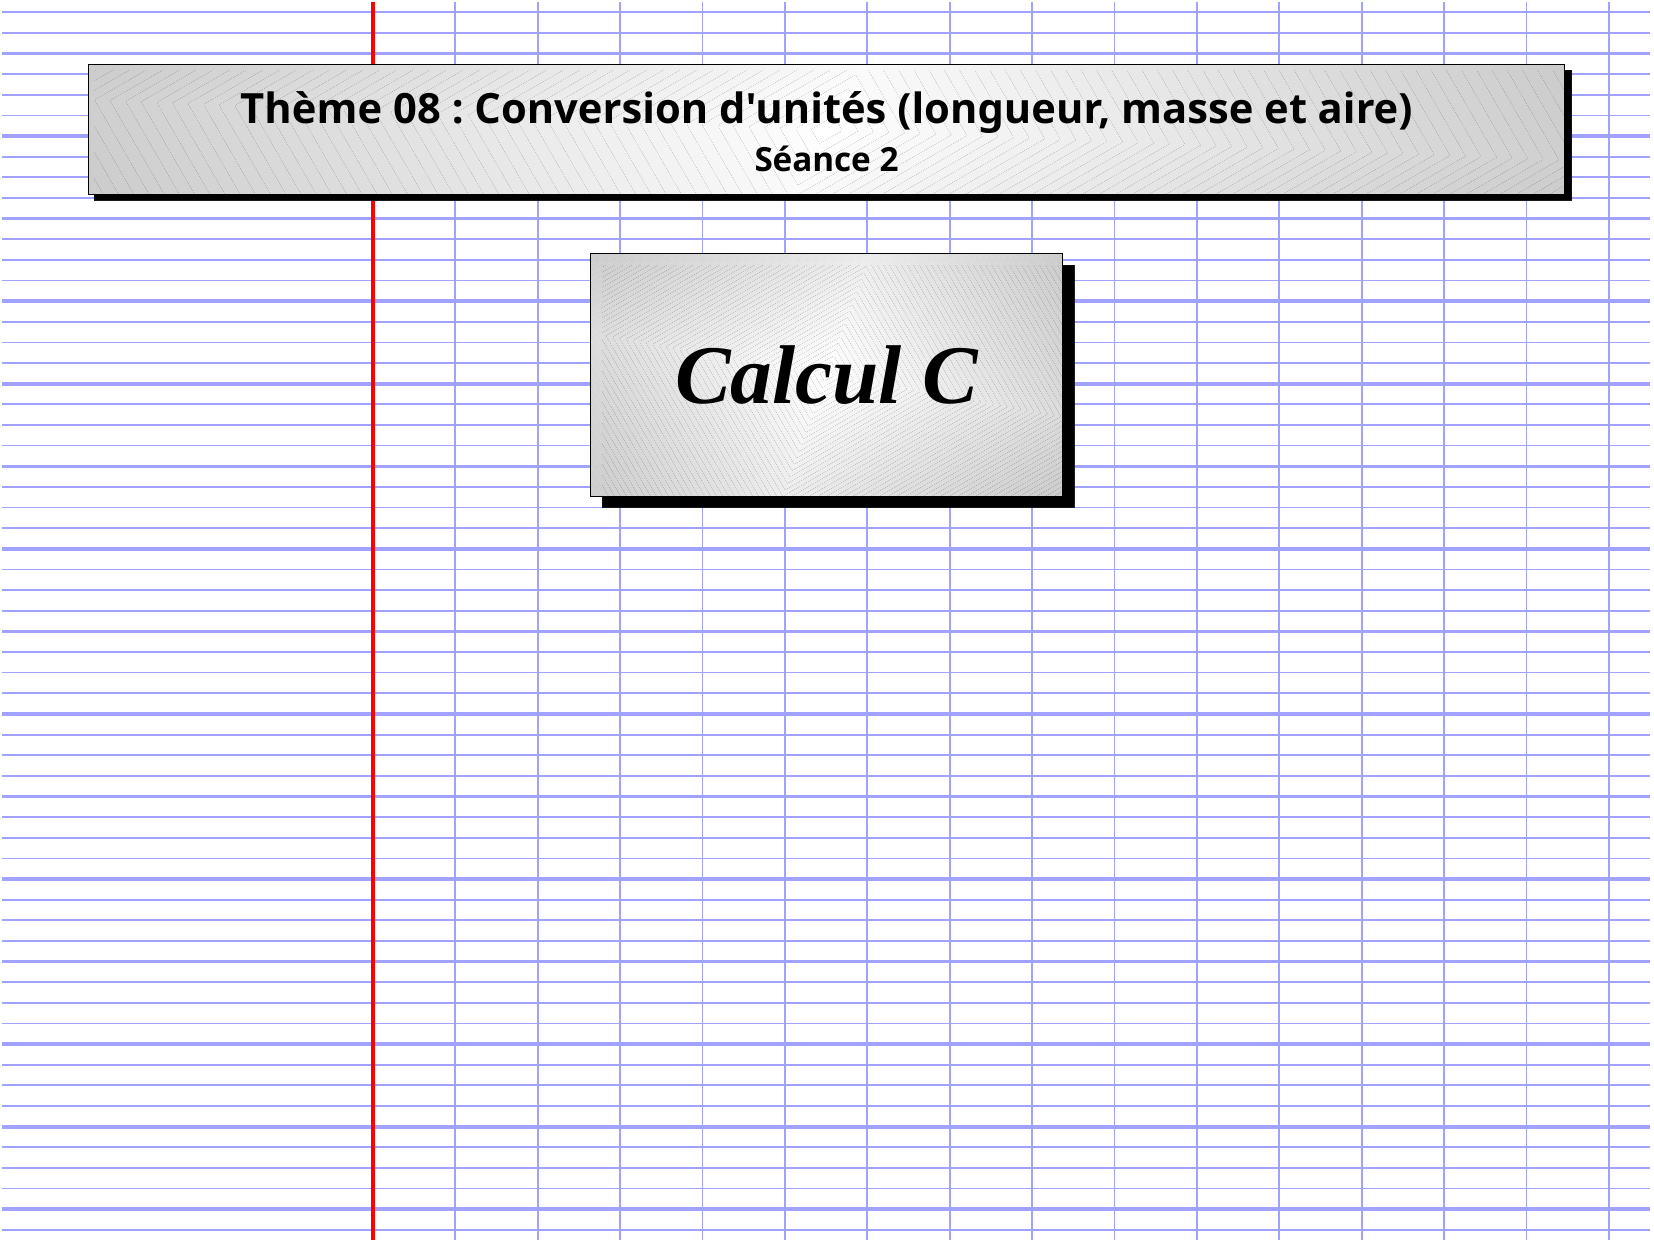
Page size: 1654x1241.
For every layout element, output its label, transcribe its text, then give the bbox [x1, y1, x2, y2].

text_box Calcul C [590, 253, 1063, 497]
picture [0, 0, 1654, 1241]
text_box Thème 08 : Conversion d'unités (longueur, masse et aire) Séance 2 [88, 64, 1565, 195]
